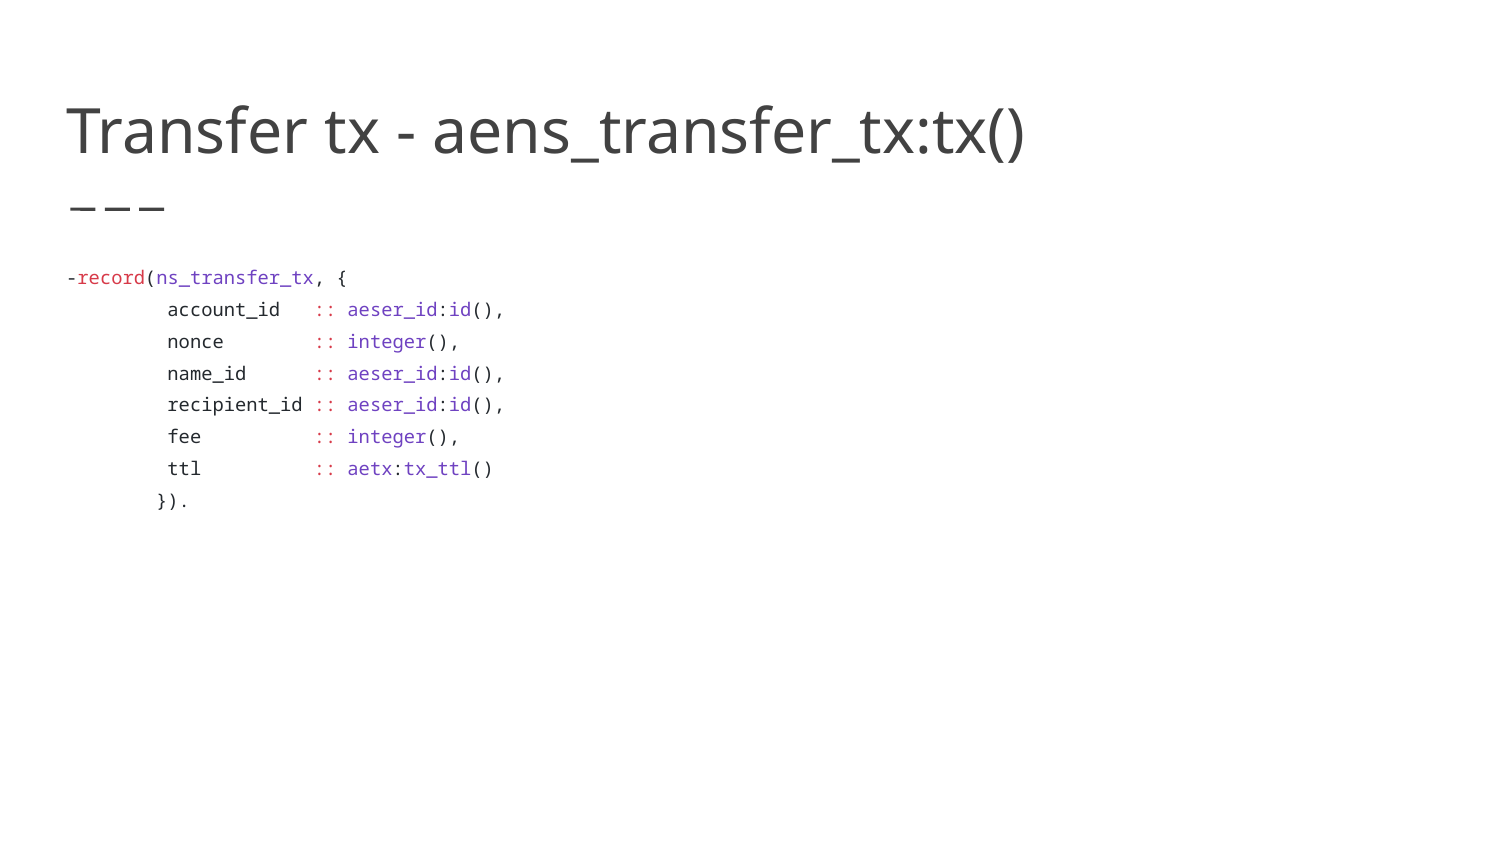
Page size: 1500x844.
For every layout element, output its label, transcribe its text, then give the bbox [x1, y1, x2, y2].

title Transfer tx - aens_transfer_tx:tx() [51, 61, 1449, 182]
list -record(ns_transfer_tx, { account_id :: aeser_id:id(), nonce :: integer(), name_id :: aeser_id:id(), recipient_id :: aeser_id:id(), fee :: integer(), ttl :: aetx:tx_ttl() }). [51, 240, 1449, 750]
